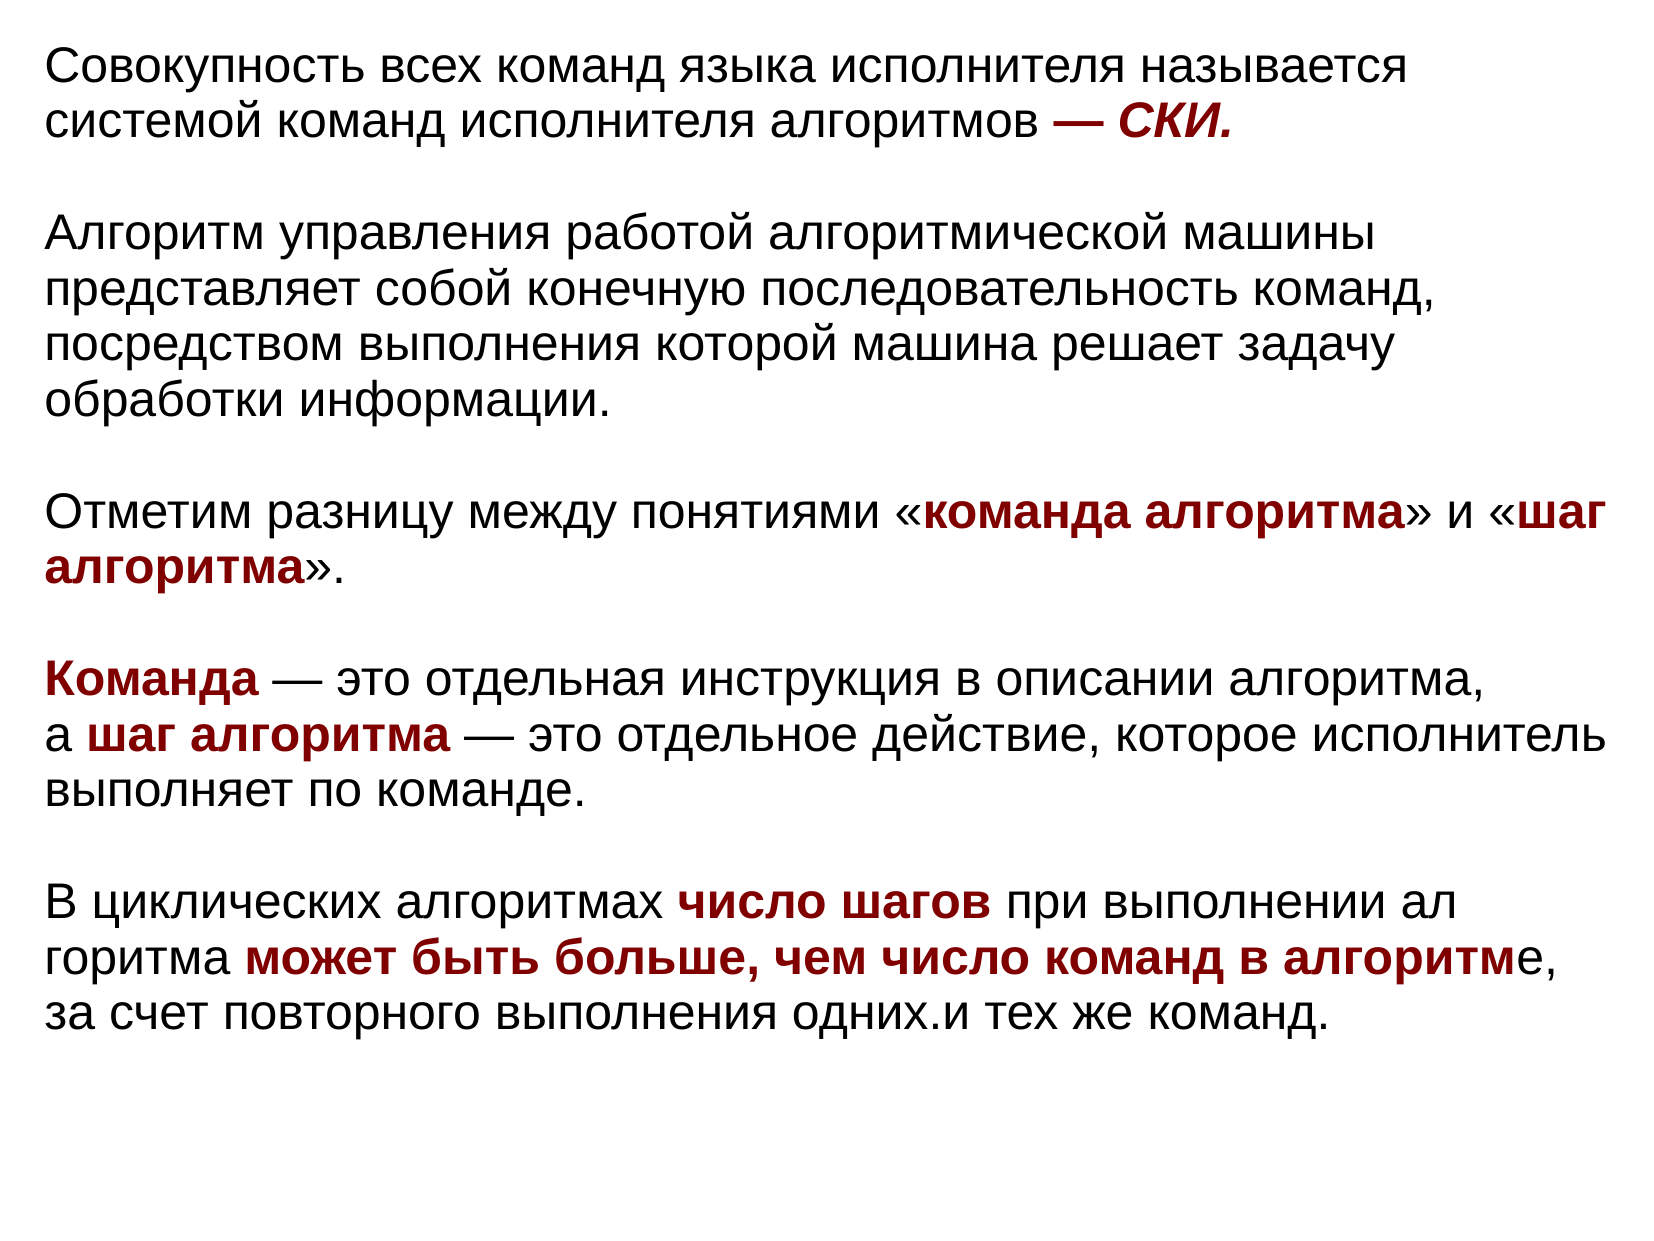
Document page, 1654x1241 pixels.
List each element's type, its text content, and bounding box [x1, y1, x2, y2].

text_box Совокупность всех команд языка исполнителя называется системой команд исполнителя алгоритмов — СКИ. Алгоритм управления работой алгоритмической машины представляет собой конечную последовательность команд, посредством выполнения которой машина решает задачу обработки информации. Отметим разницу между понятиями «команда алгоритма» и «шаг алгоритма». Команда — это отдельная инструкция в описании алгоритма, а шаг алгоритма — это отдельное действие, которое исполнитель выполняет по команде. В циклических алгоритмах число шагов при выполнении ал­горитма может быть больше, чем число команд в алгоритме, за счет повторного выполнения одних.и тех же команд. [29, 29, 1625, 1116]
